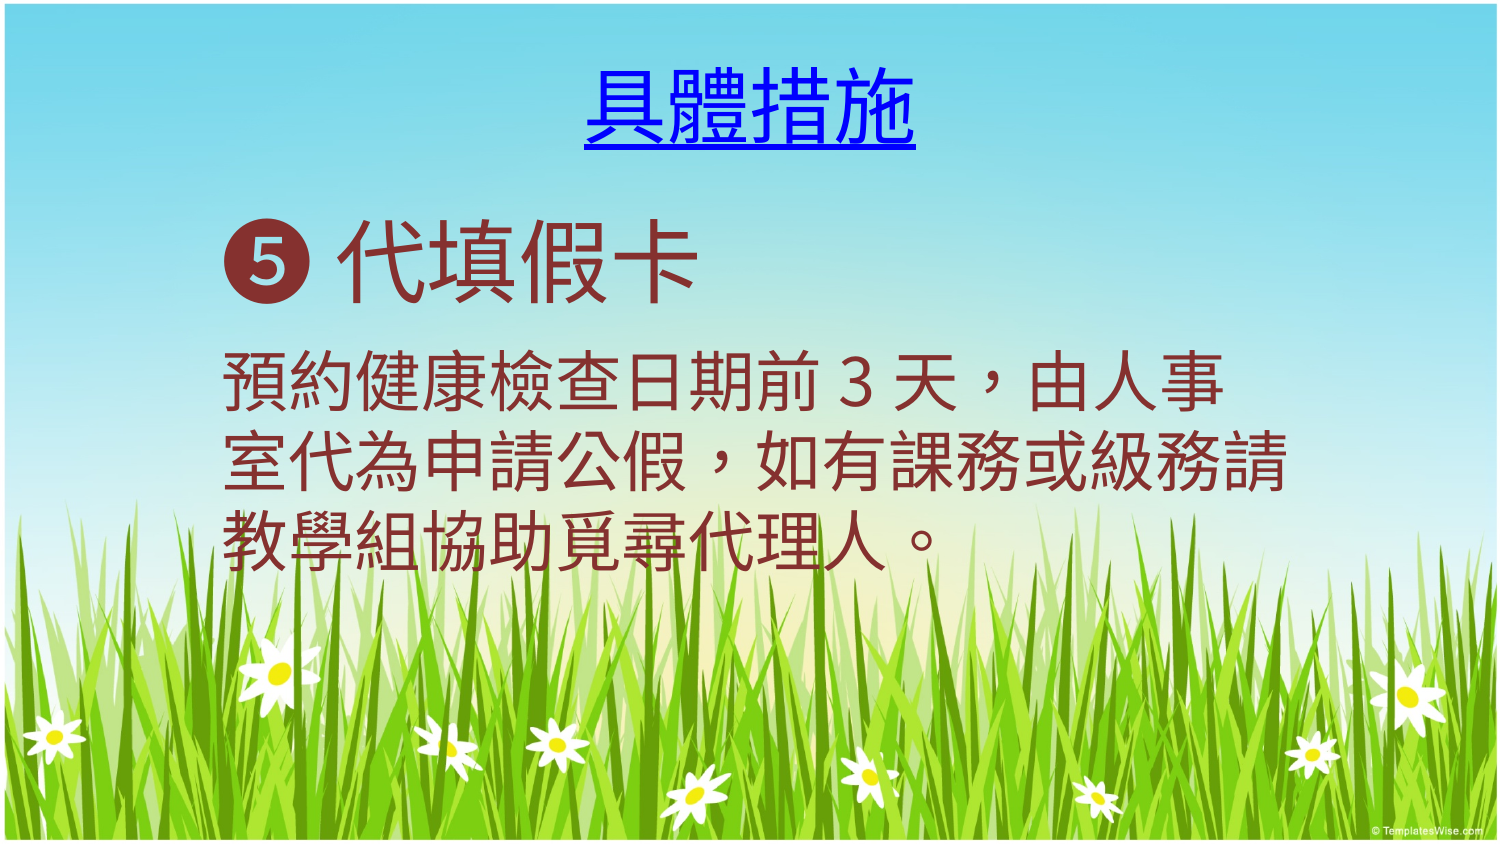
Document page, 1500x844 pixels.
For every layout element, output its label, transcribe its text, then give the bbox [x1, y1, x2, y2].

list ❺代填假卡 預約健康檢查日期前3天，由人事室代為申請公假，如有課務或級務請教學組協助覓尋代理人。 [206, 196, 1306, 754]
picture [0, 0, 1500, 844]
title 具體措施 [75, 33, 1426, 175]
